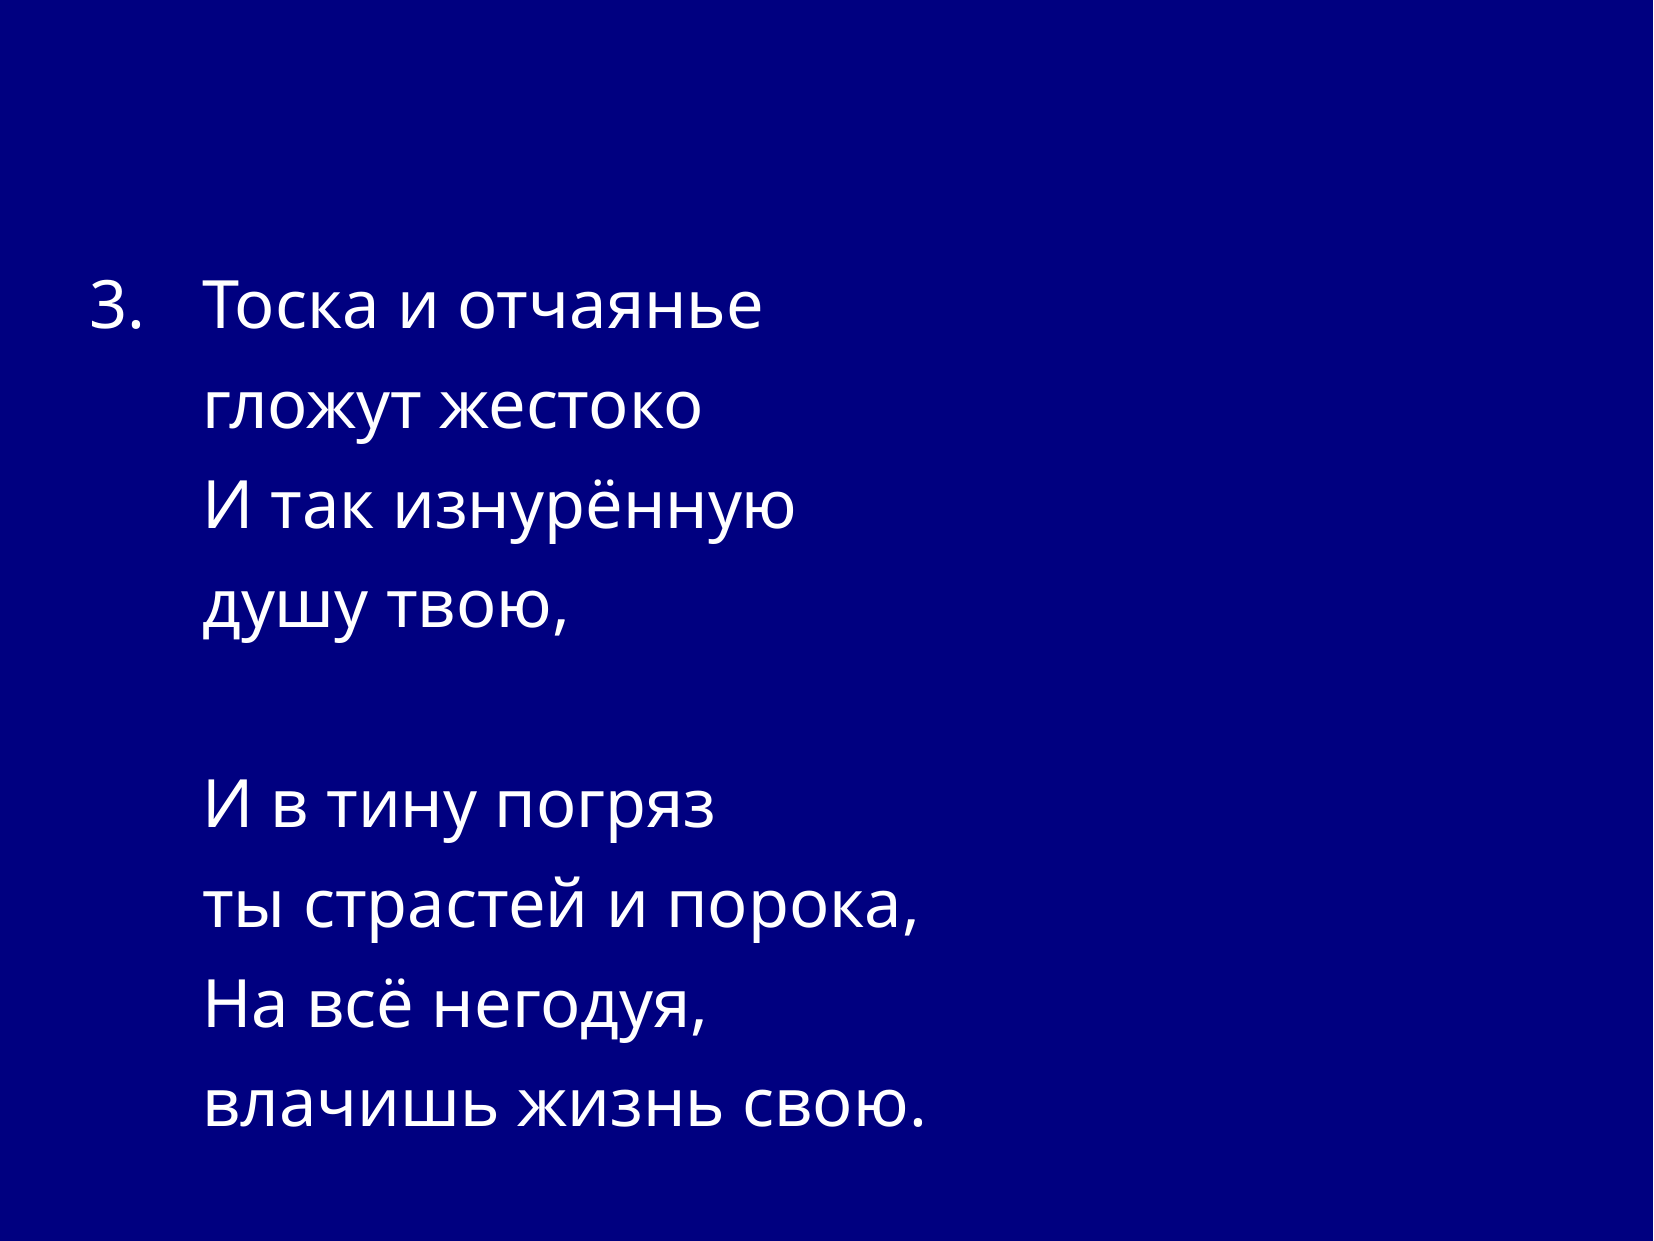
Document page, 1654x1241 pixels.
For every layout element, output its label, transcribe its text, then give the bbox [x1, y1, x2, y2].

text_box 3. Тоска и отчаянье гложут жестоко И так изнурённую душу твою, И в тину погряз ты страстей и порока, На всё негодуя, влачишь жизнь свою. [75, 150, 1576, 1163]
